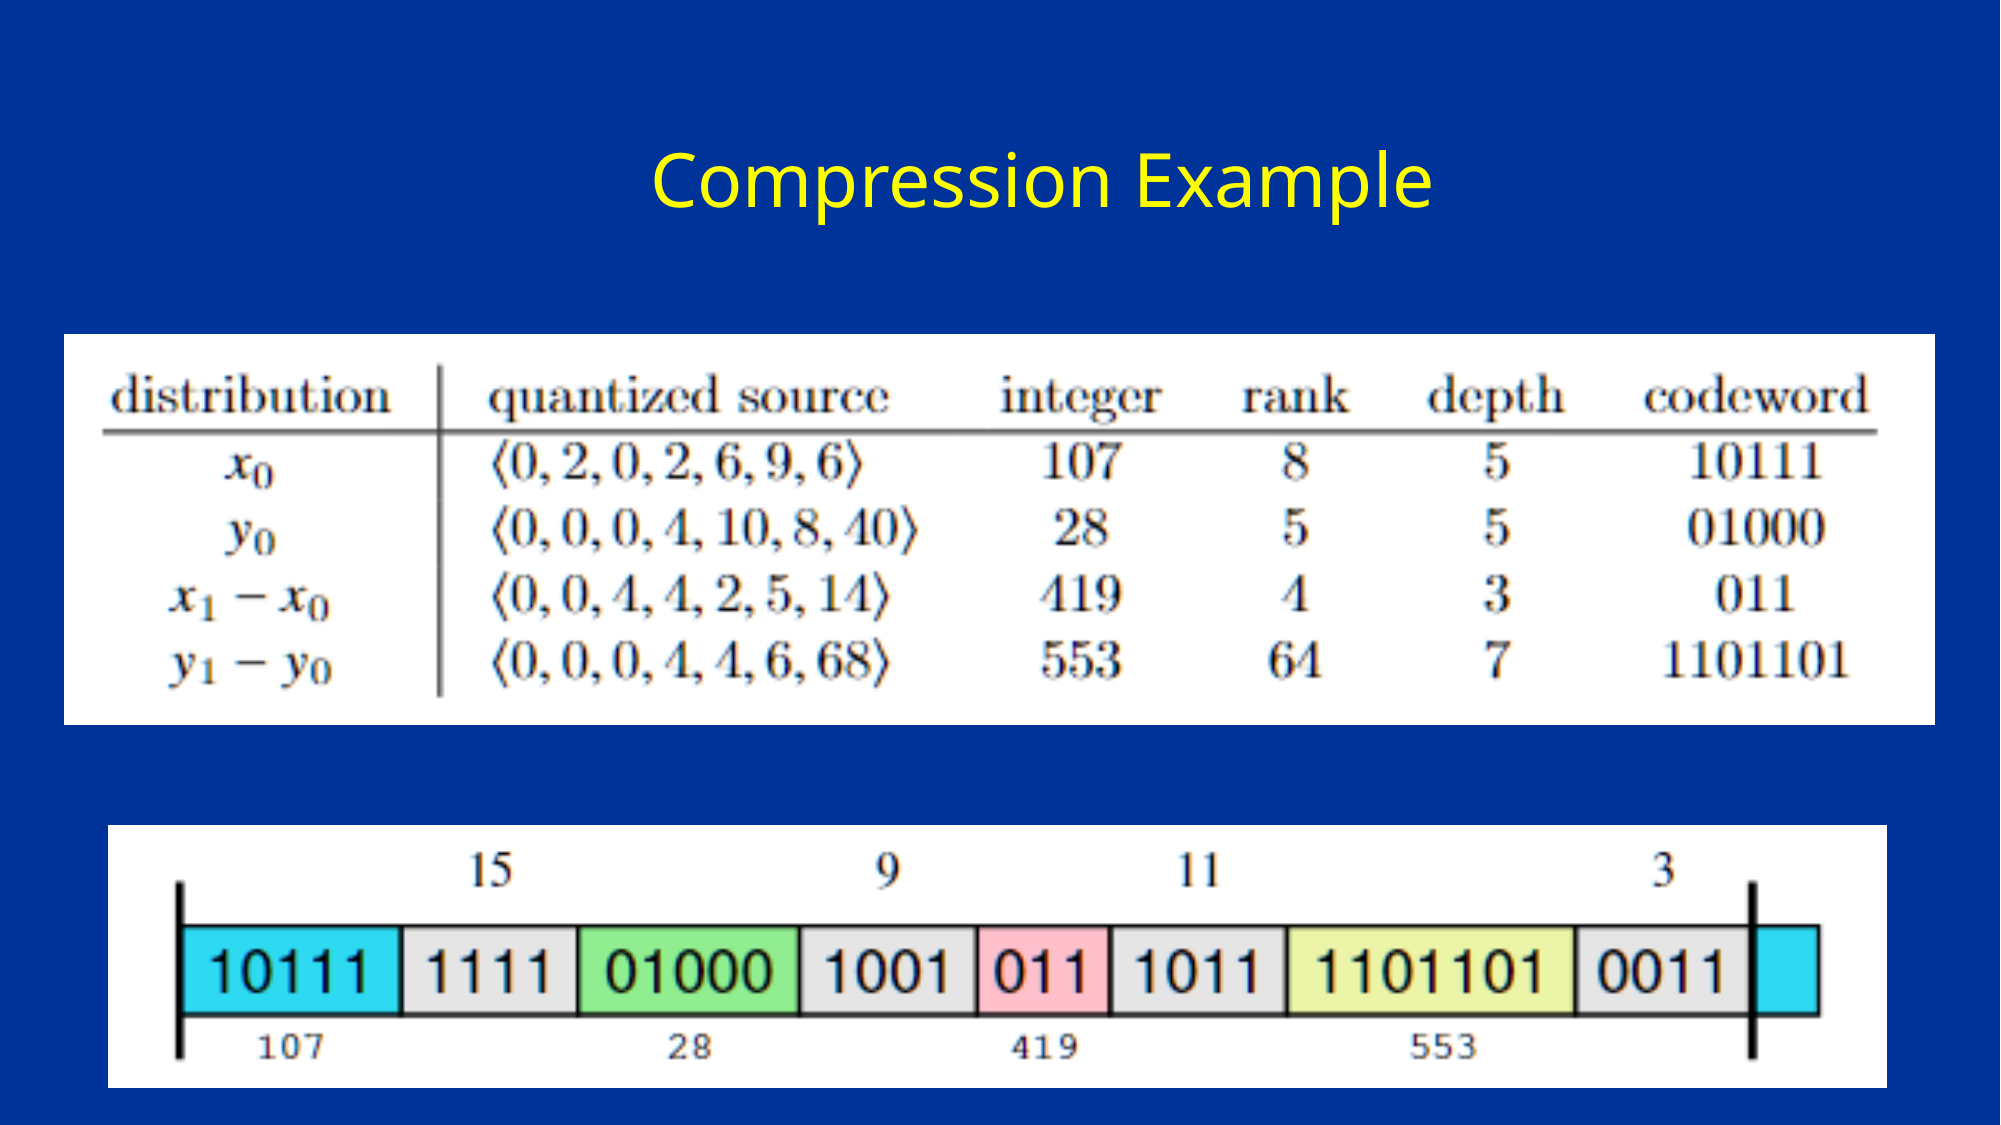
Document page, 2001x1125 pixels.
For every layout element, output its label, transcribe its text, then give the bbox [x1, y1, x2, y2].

picture [64, 334, 1935, 725]
picture [108, 825, 1887, 1088]
text_box Compression Example [635, 124, 1489, 231]
